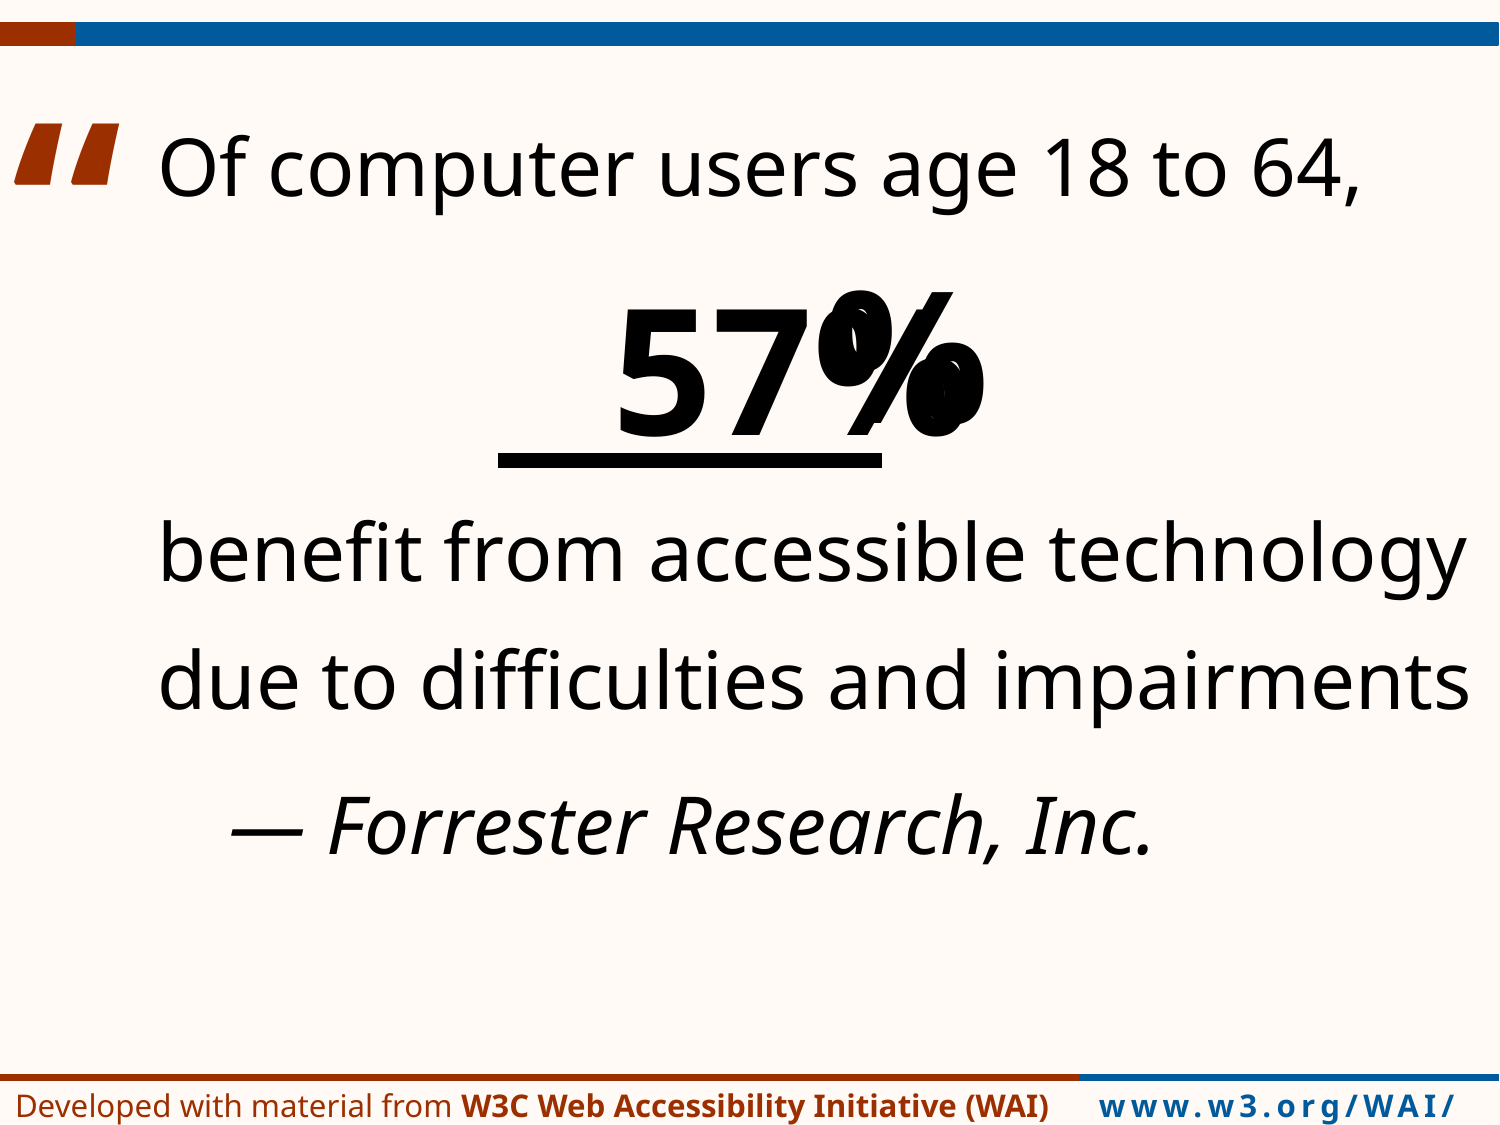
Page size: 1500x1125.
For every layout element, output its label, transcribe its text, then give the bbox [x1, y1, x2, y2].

text_box % [810, 233, 1062, 468]
list Of computer users age 18 to 64, 57% benefit from accessible technology due to difficulties and impairments — Forrester Research, Inc. [142, 95, 1500, 1075]
